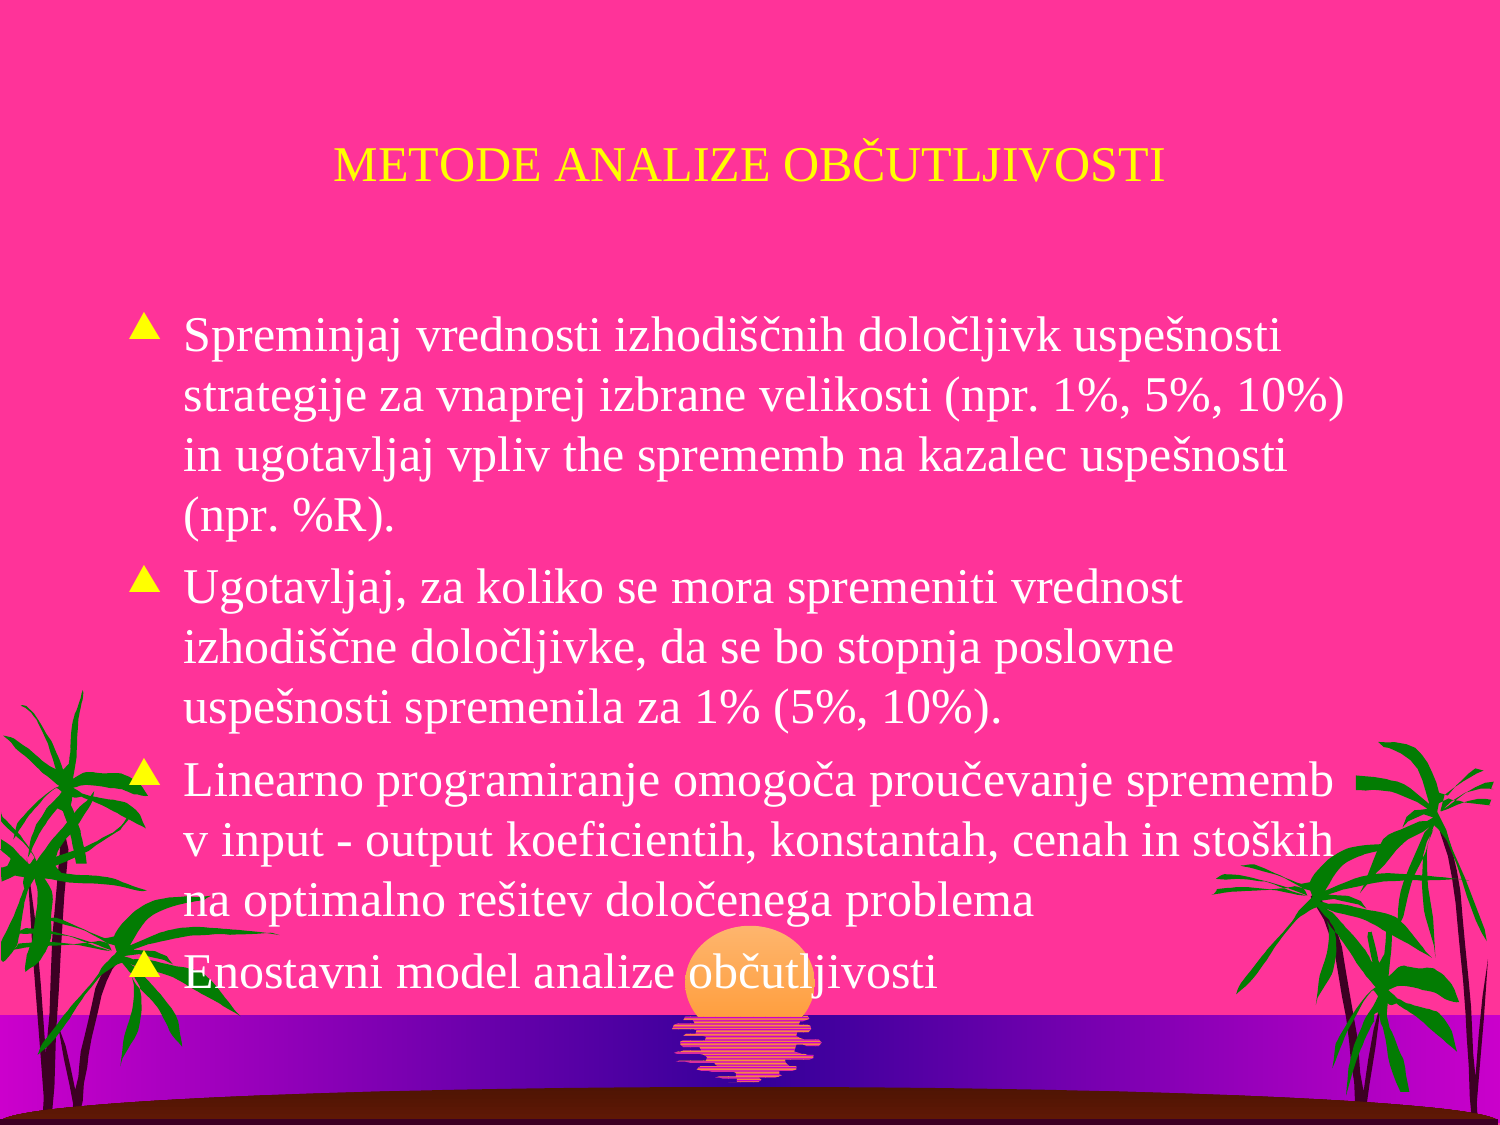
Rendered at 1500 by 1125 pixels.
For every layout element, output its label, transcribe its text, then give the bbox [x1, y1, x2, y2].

title METODE ANALIZE OBČUTLJIVOSTI [112, 65, 1388, 257]
list Spreminjaj vrednosti izhodiščnih določljivk uspešnosti strategije za vnaprej izbrane velikosti (npr. 1%, 5%, 10%) in ugotavljaj vpliv the sprememb na kazalec uspešnosti (npr. %R). Ugotavljaj, za koliko se mora spremeniti vrednost izhodiščne določljivke, da se bo stopnja poslovne uspešnosti spremenila za 1% (5%, 10%). Linearno programiranje omogoča proučevanje sprememb v input - output koeficientih, konstantah, cenah in stoških na optimalno rešitev določenega problema Enostavni model analize občutljivosti [112, 293, 1388, 1007]
picture [672, 1015, 822, 1083]
